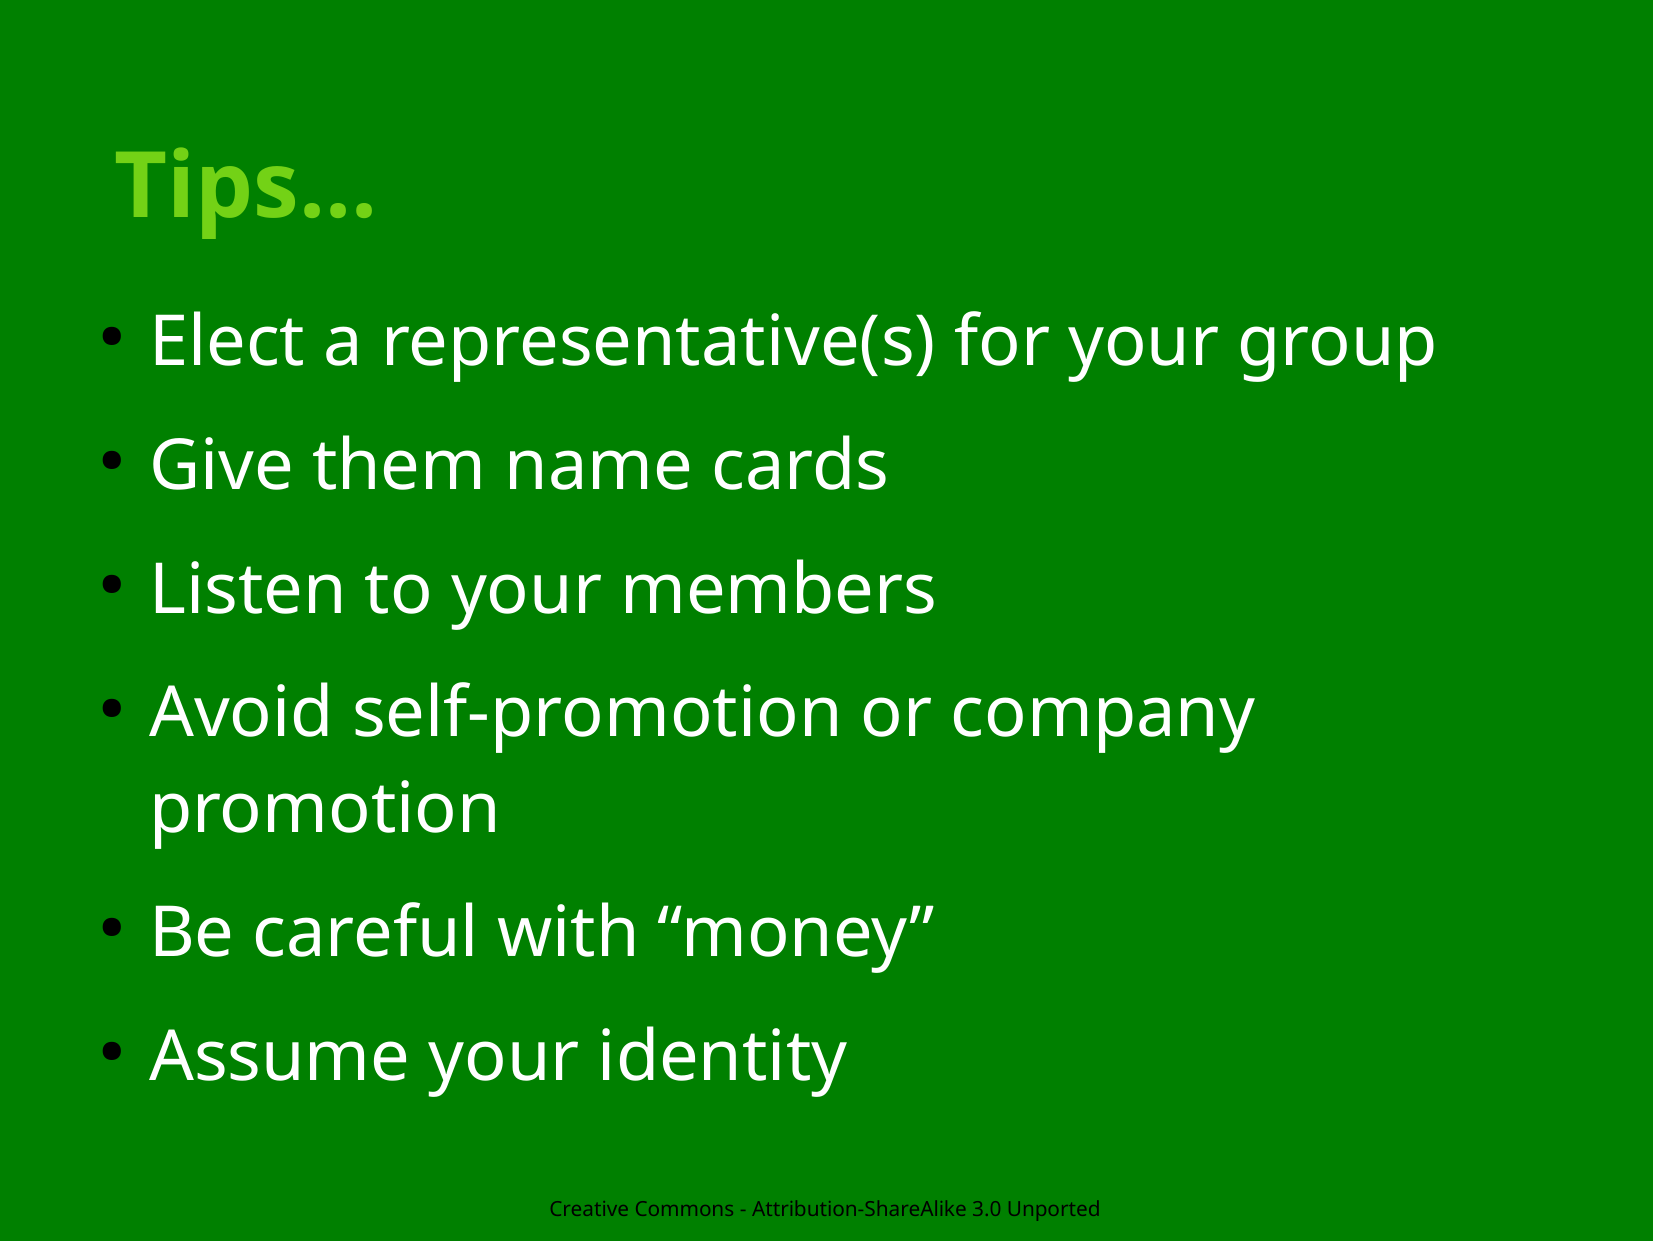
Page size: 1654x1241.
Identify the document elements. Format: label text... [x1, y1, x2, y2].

title Tips... [115, 78, 1538, 287]
list Elect a representative(s) for your group Give them name cards Listen to your members Avoid self-promotion or company promotion Be careful with “money” Assume your identity [82, 290, 1575, 1109]
